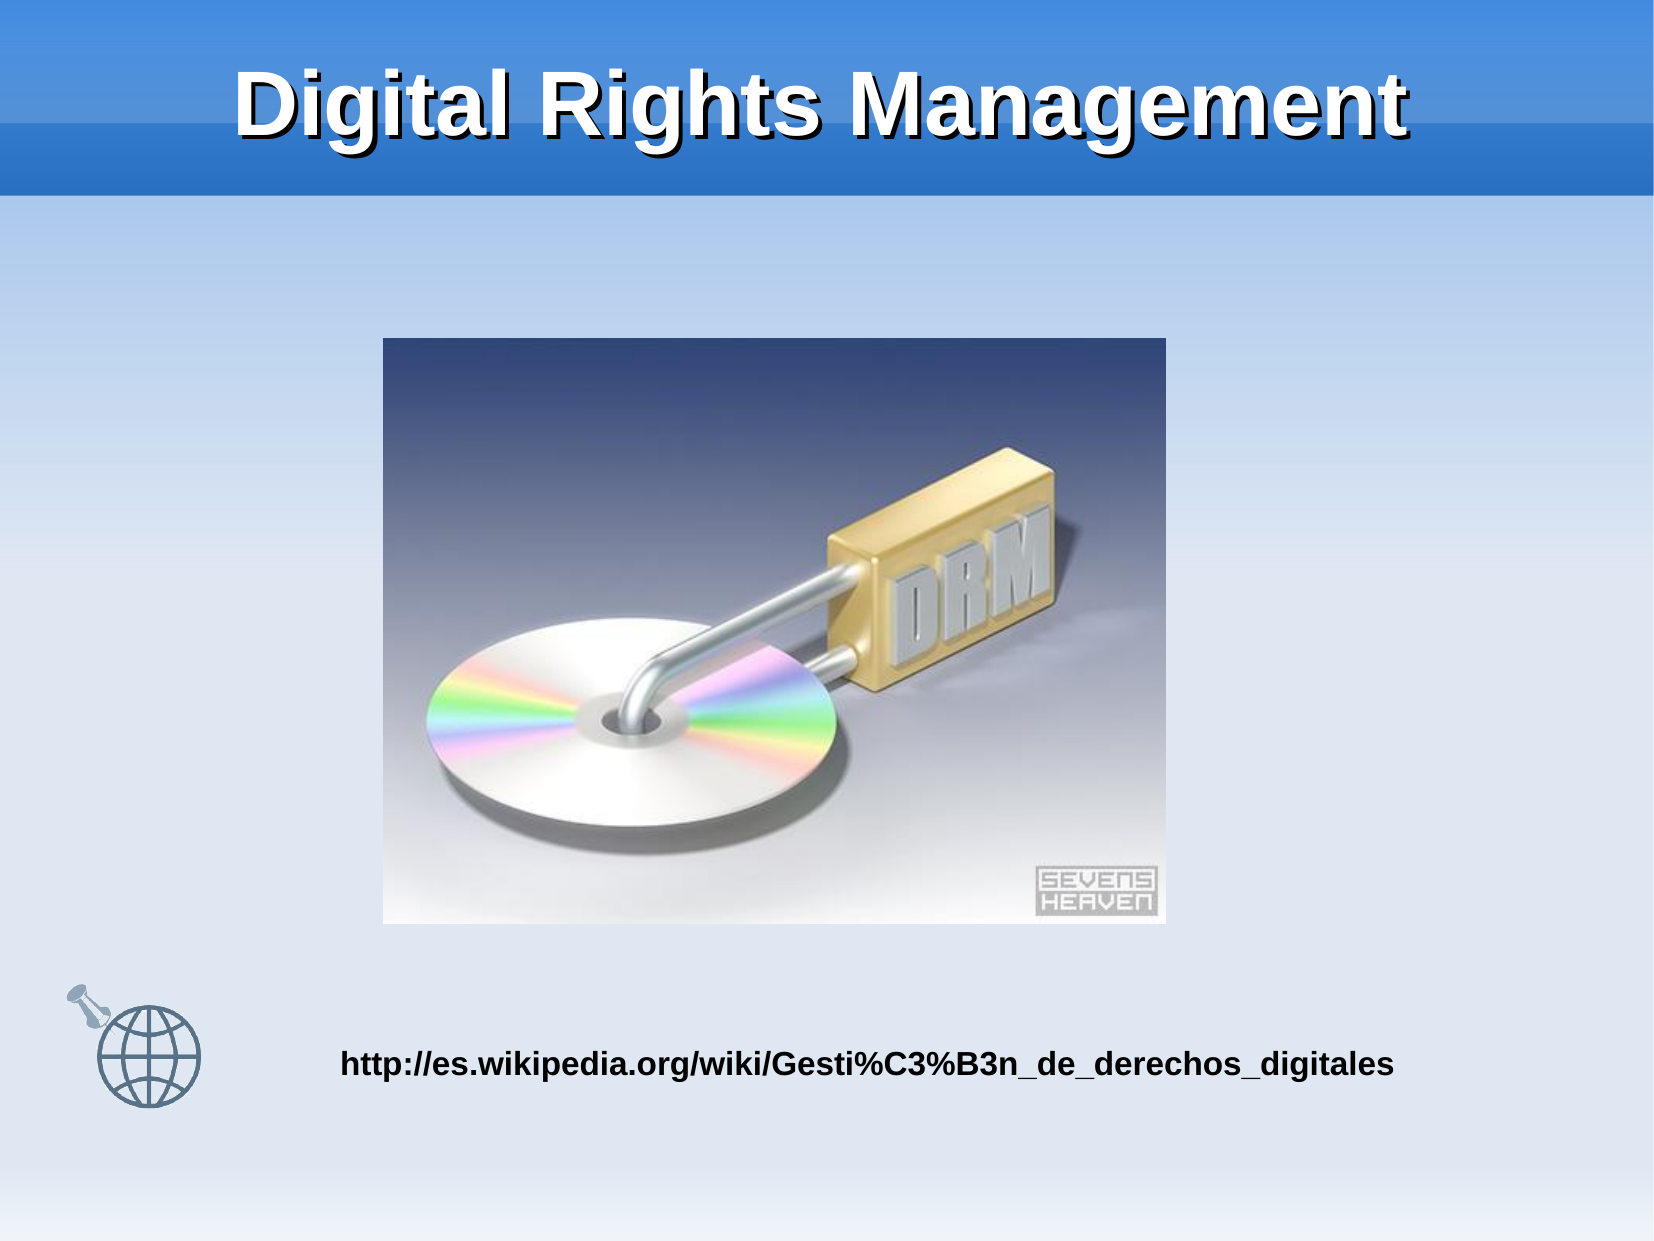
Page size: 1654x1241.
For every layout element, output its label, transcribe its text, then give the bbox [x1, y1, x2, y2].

picture [0, 0, 1654, 1241]
text_box http://es.wikipedia.org/wiki/Gesti%C3%B3n_de_derechos_digitales [325, 1038, 1411, 1091]
title Digital Rights Management [76, 7, 1565, 200]
